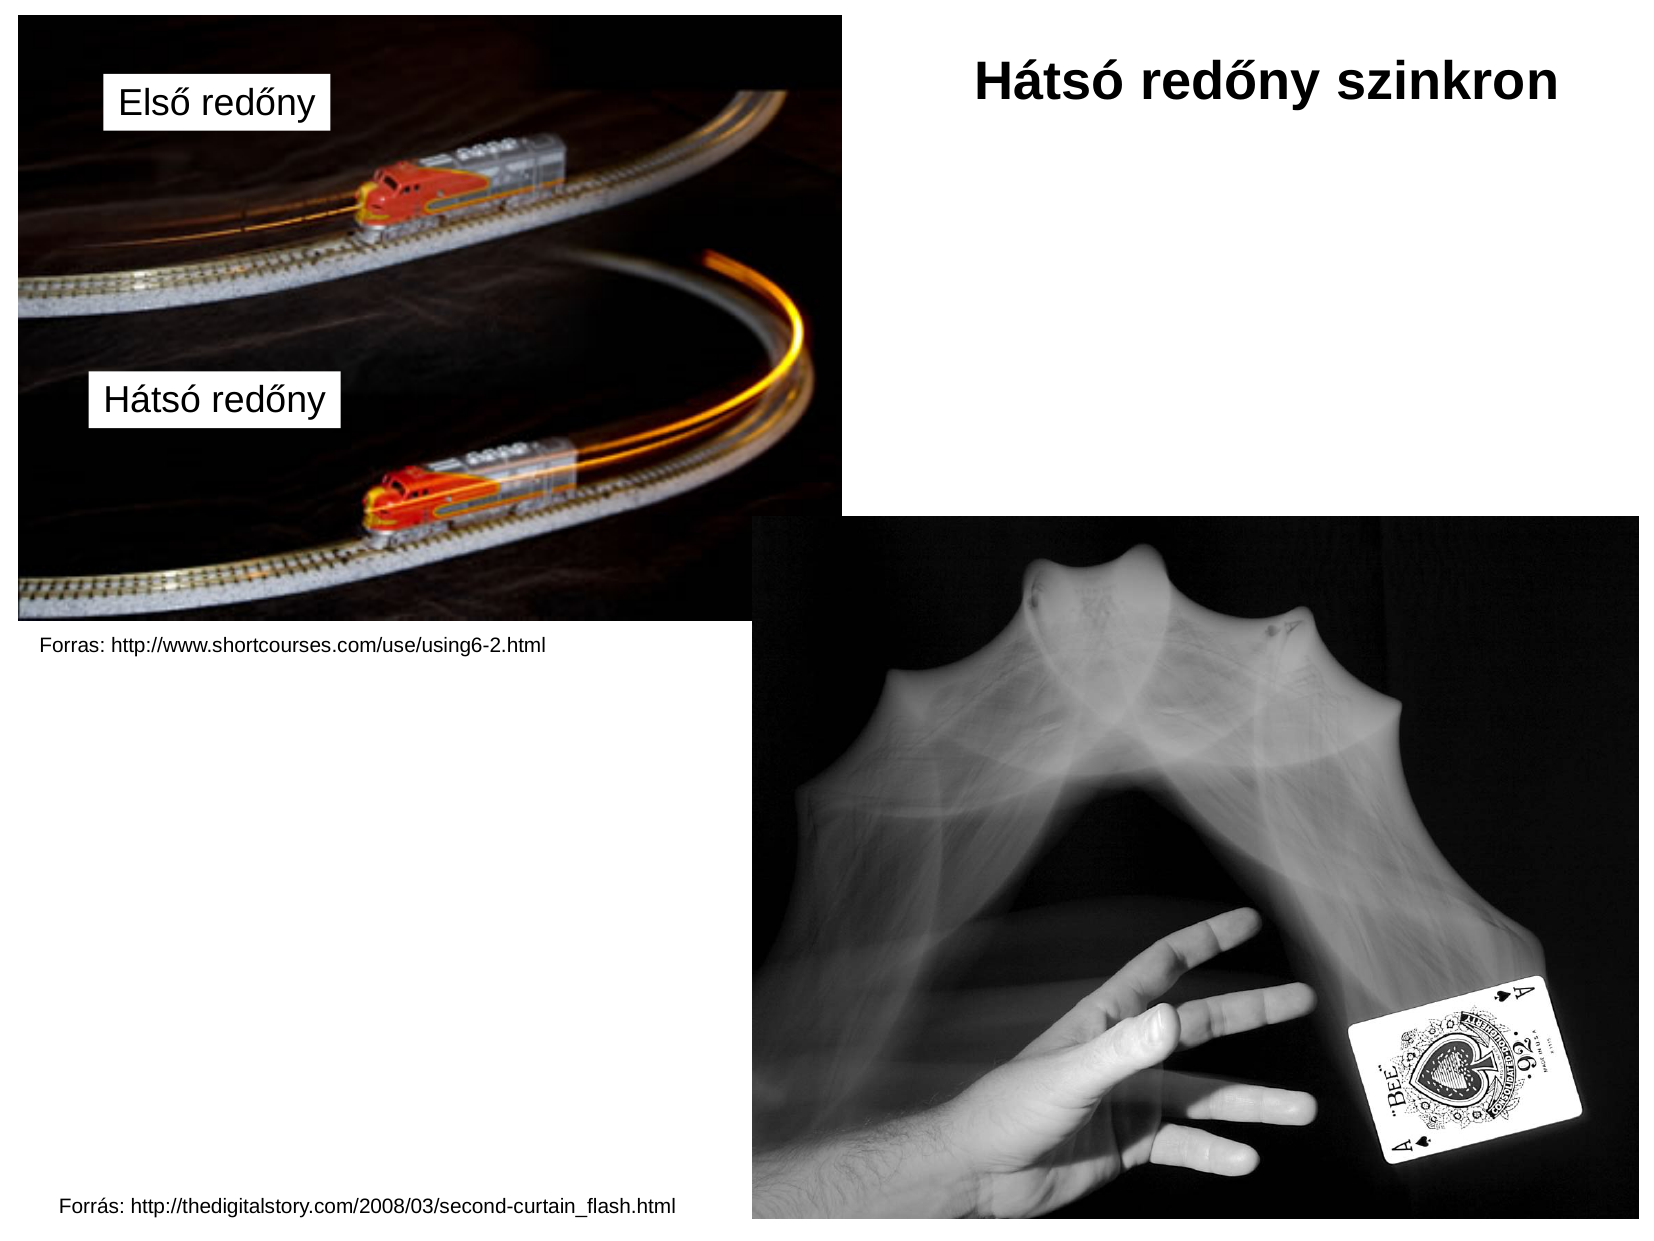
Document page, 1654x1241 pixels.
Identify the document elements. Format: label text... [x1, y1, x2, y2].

text_box Hátsó redőny [88, 371, 341, 429]
picture [18, 15, 1639, 1219]
text_box Forrás: http://thedigitalstory.com/2008/03/second-curtain_flash.html [44, 1187, 692, 1226]
text_box Első redőny [103, 73, 331, 131]
text_box Hátsó redőny szinkron [959, 42, 1575, 120]
text_box Forras: http://www.shortcourses.com/use/using6-2.html [24, 626, 562, 665]
